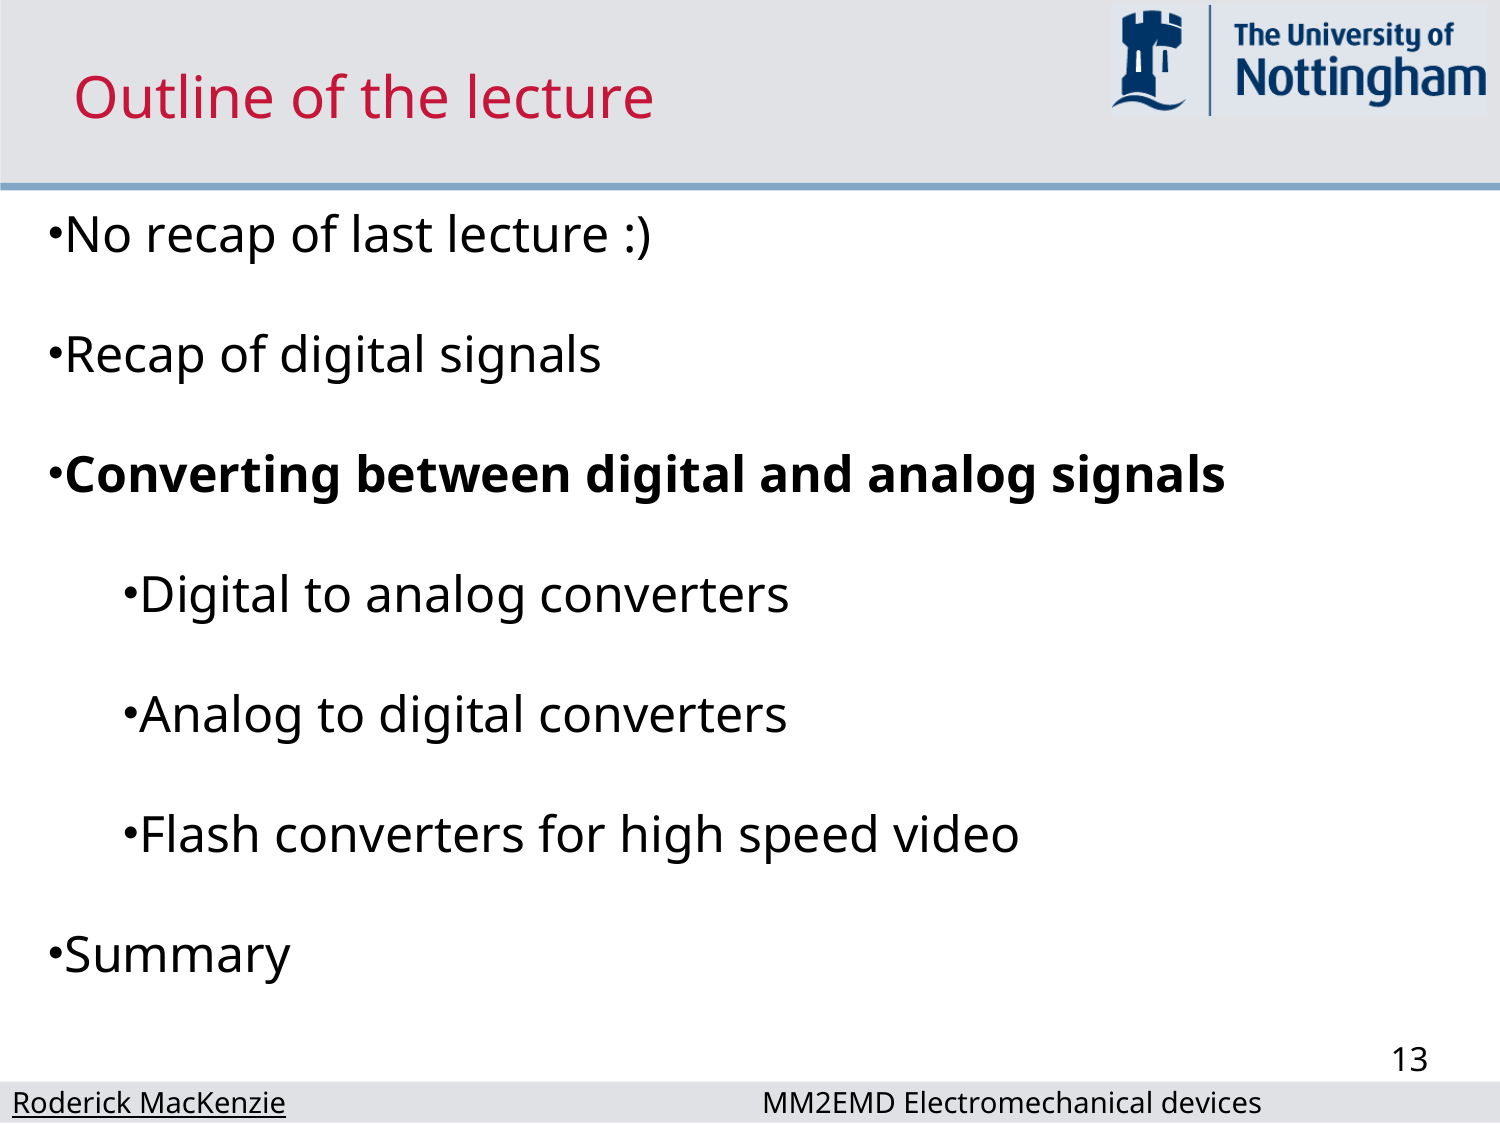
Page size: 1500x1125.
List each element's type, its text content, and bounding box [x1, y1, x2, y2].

title Outline of the lecture [59, 43, 1297, 148]
text_box No recap of last lecture :) Recap of digital signals Converting between digital and analog signals Digital to analog converters Analog to digital converters Flash converters for high speed video Summary [32, 195, 1475, 1055]
picture [1111, 4, 1487, 116]
text_box <number> [1375, 1030, 1500, 1101]
